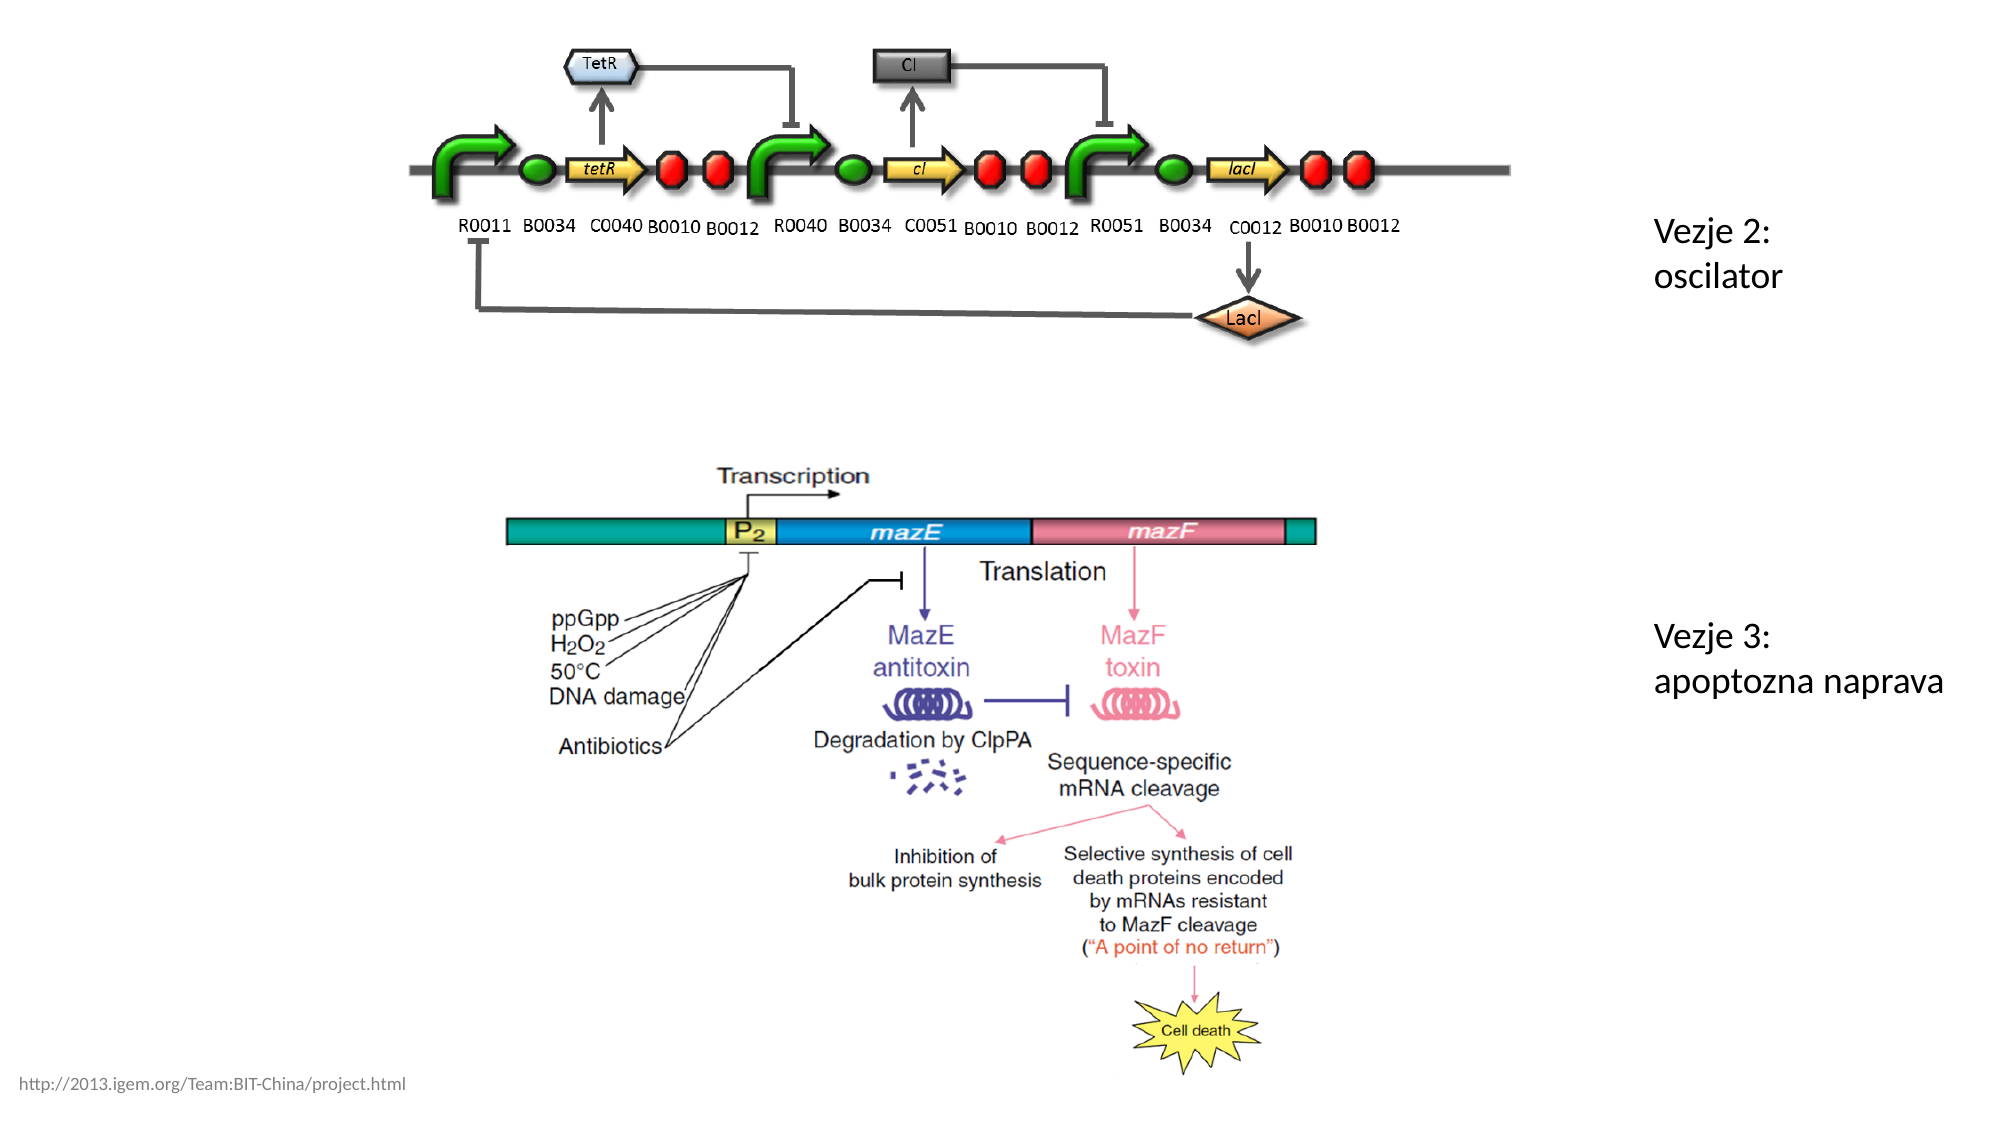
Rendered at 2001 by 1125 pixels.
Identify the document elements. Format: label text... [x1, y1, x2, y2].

picture [470, 449, 1345, 1084]
text_box Vezje 2: oscilator Vezje 3: apoptozna naprava [1639, 198, 1983, 709]
text_box http://2013.igem.org/Team:BIT-China/project.html [4, 1064, 421, 1102]
picture [406, 44, 1516, 354]
